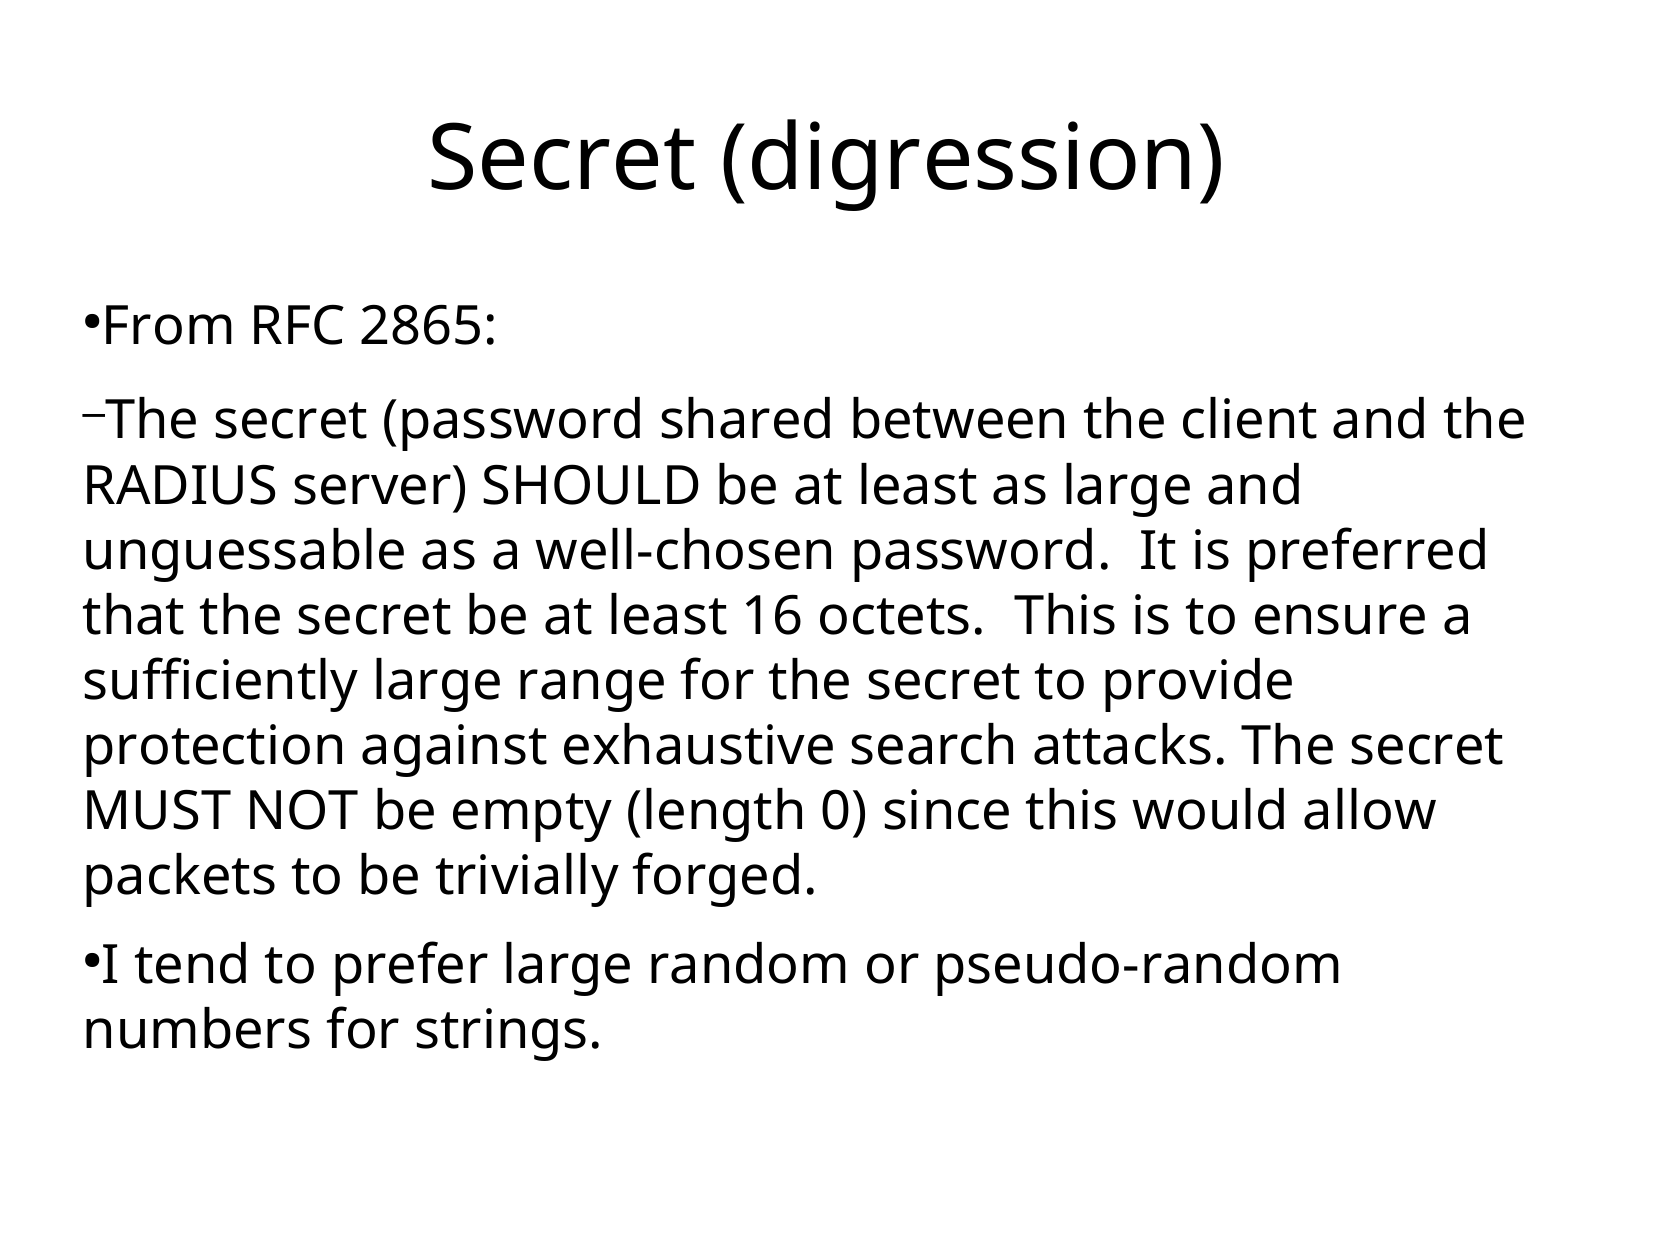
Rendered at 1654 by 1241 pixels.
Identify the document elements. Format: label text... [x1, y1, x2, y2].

list From RFC 2865: The secret (password shared between the client and the RADIUS server) SHOULD be at least as large and unguessable as a well-chosen password. It is preferred that the secret be at least 16 octets. This is to ensure a sufficiently large range for the secret to provide protection against exhaustive search attacks. The secret MUST NOT be empty (length 0) since this would allow packets to be trivially forged. I tend to prefer large random or pseudo-random numbers for strings. [82, 290, 1571, 1109]
title Secret (digression) [82, 49, 1571, 257]
